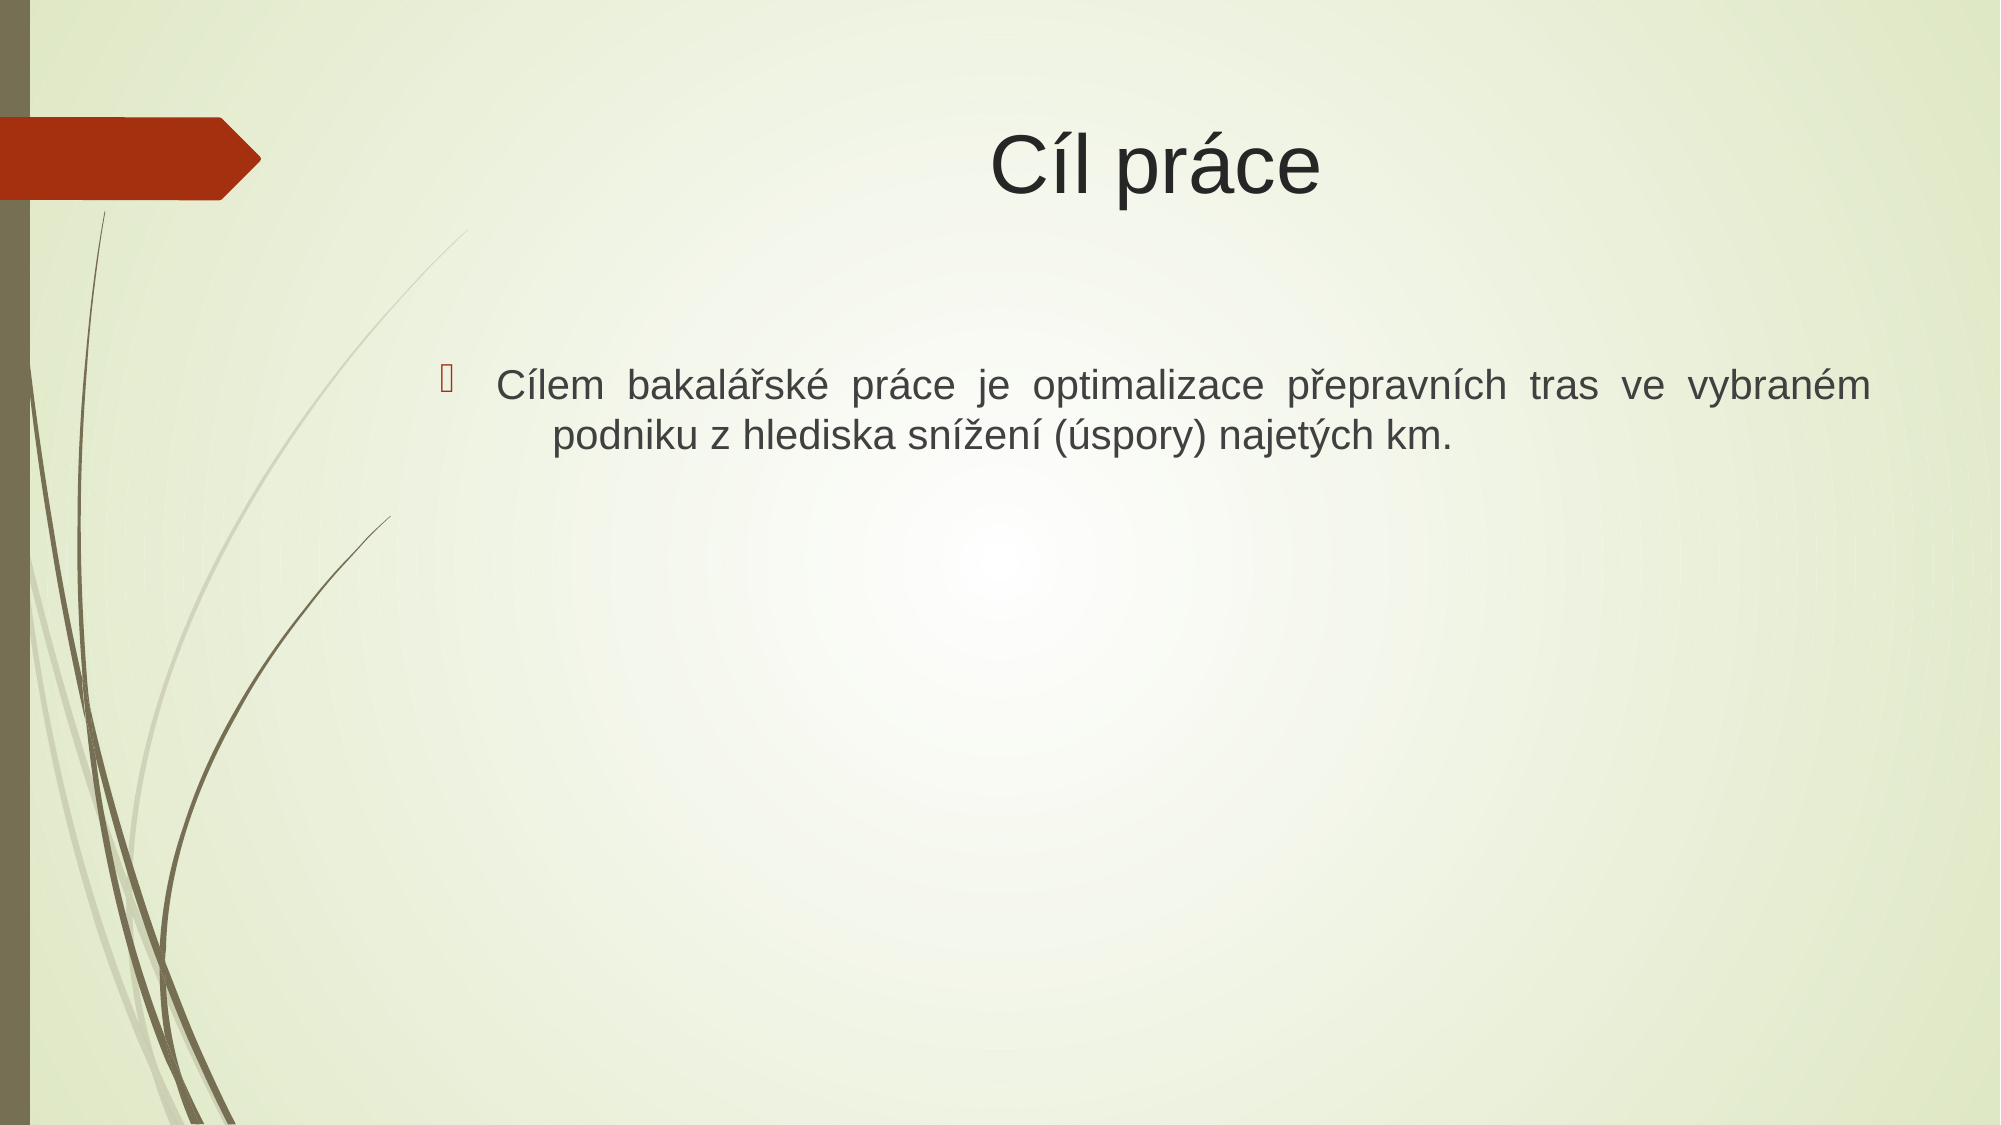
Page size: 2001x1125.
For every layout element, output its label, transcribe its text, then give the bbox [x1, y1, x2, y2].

list Cílem bakalářské práce je optimalizace přepravních tras ve vybraném podniku z hlediska snížení (úspory) najetých km. [424, 350, 1888, 970]
title Cíl práce [425, 102, 1888, 313]
